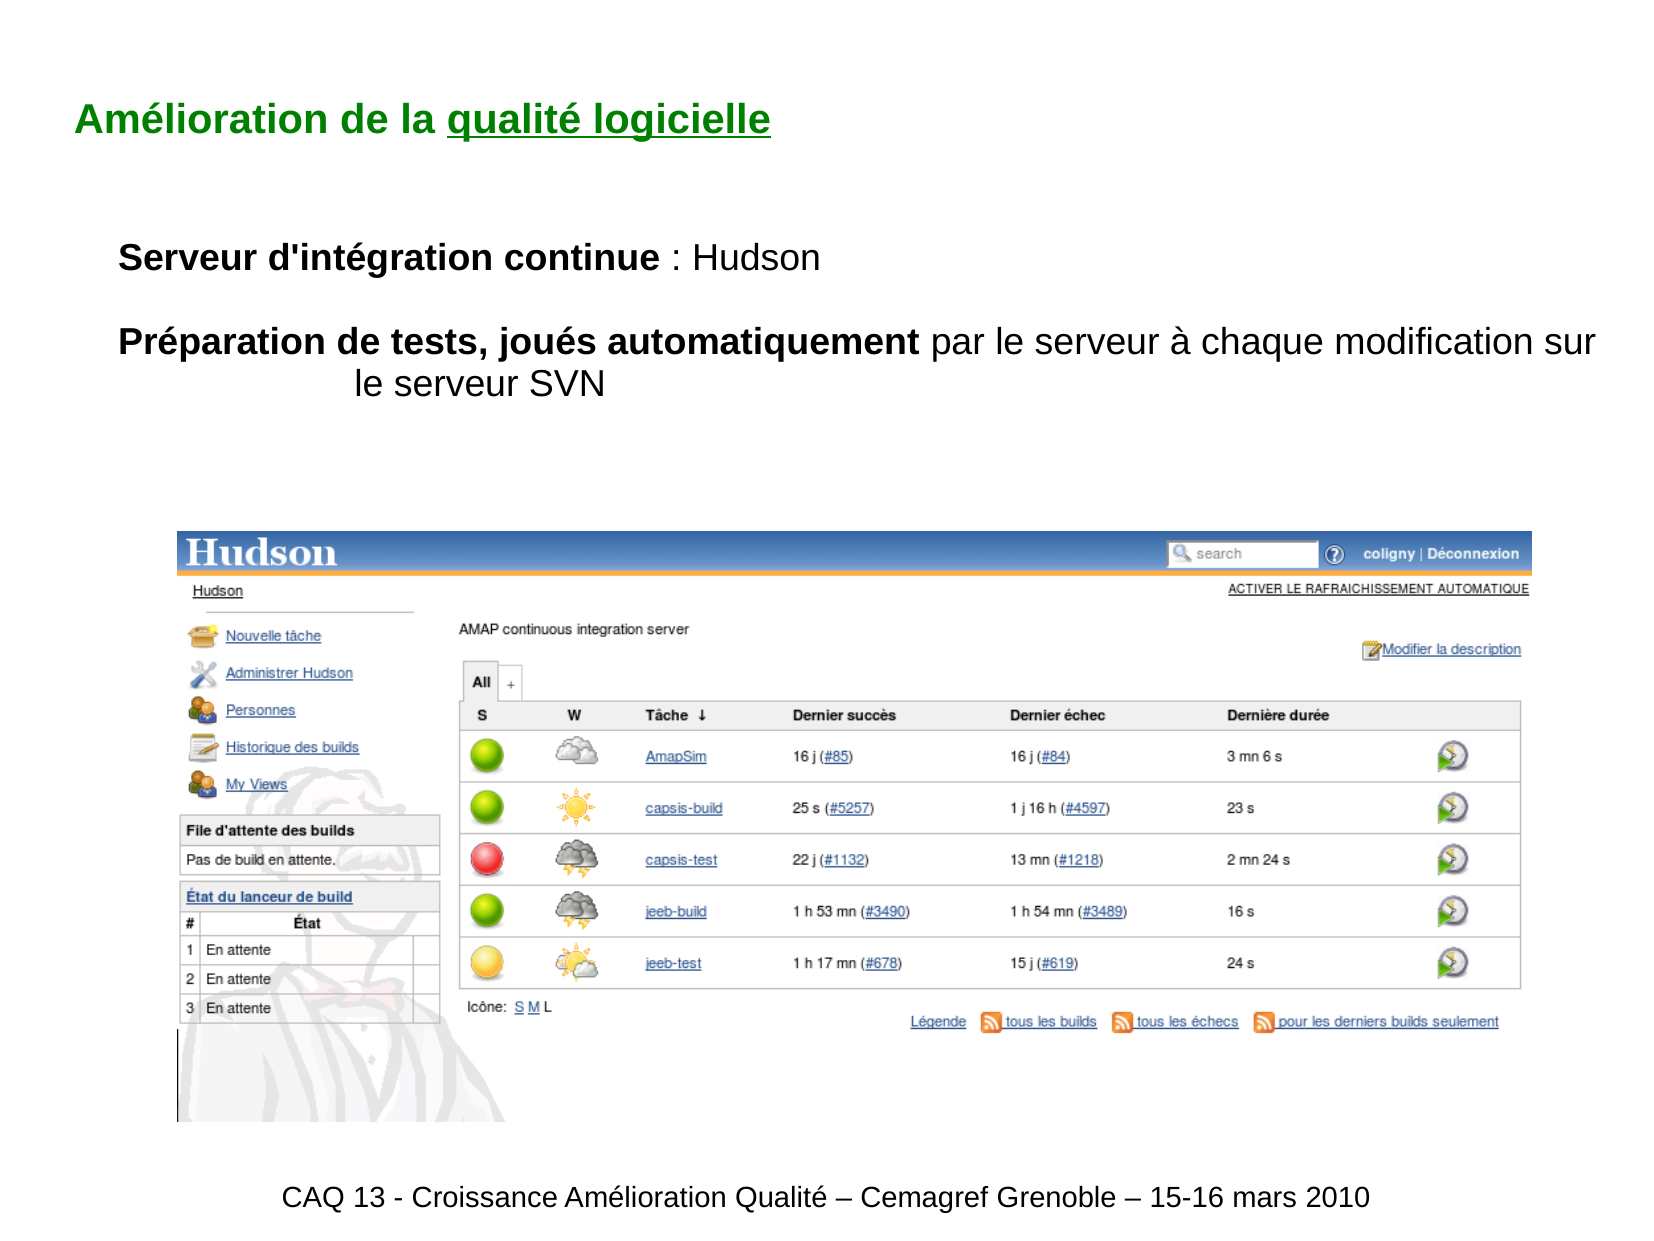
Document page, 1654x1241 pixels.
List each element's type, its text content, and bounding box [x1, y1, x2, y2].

text_box Serveur d'intégration continue : Hudson Préparation de tests, joués automatiquement par le serveur à chaque modification sur le serveur SVN [118, 236, 1625, 520]
text_box Amélioration de la qualité logicielle [59, 88, 798, 158]
picture [177, 531, 1532, 1122]
